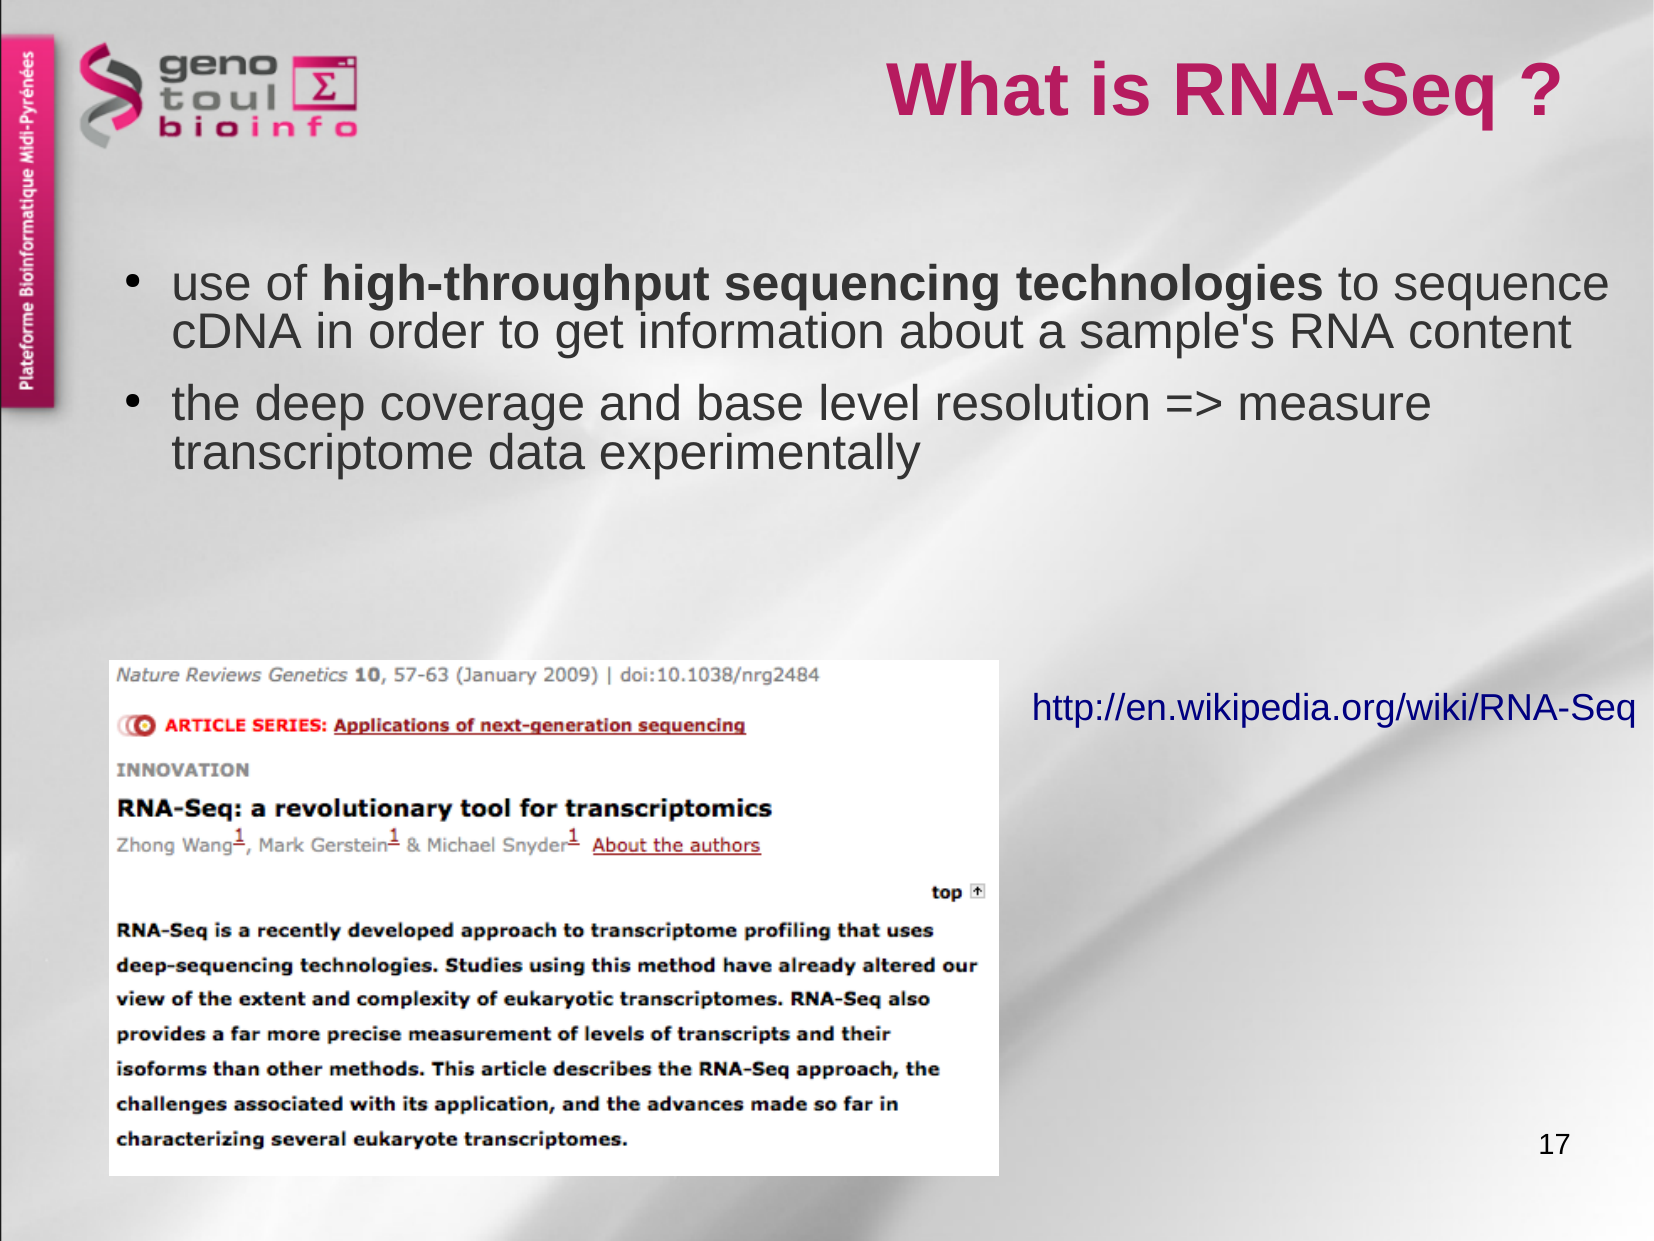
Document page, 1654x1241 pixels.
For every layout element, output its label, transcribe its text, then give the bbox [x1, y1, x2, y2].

title What is RNA-Seq ? [76, 29, 1565, 158]
picture [0, 0, 1654, 1241]
list use of high-throughput sequencing technologies to sequence cDNA in order to get information about a sample's RNA content the deep coverage and base level resolution => measure transcriptome data experimentally [29, 248, 1654, 1164]
text_box http://en.wikipedia.org/wiki/RNA-Seq [1017, 679, 1654, 737]
